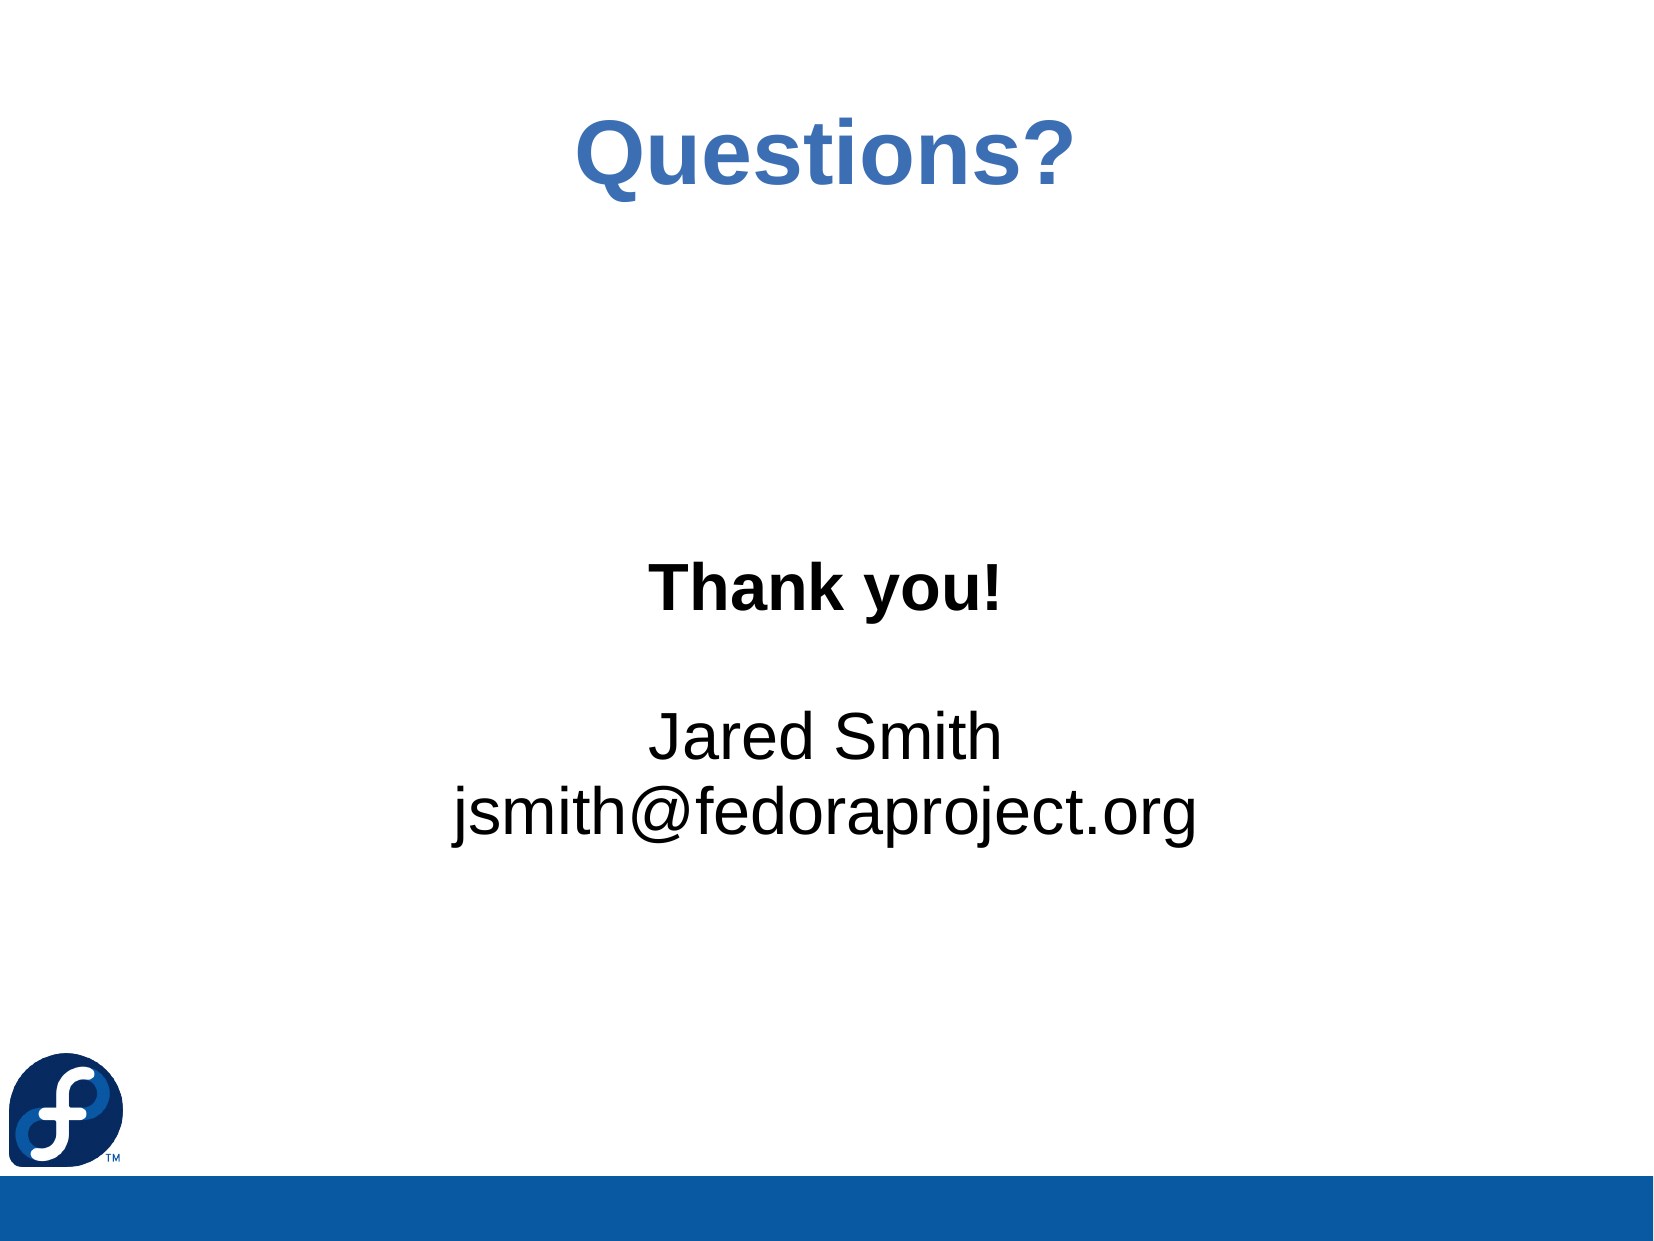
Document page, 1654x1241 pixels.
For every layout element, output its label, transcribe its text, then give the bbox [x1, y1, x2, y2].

picture [0, 1176, 1654, 1241]
subtitle Thank you! Jared Smith jsmith@fedoraproject.org [82, 297, 1571, 1102]
title Questions? [82, 49, 1571, 257]
picture [9, 1053, 123, 1167]
